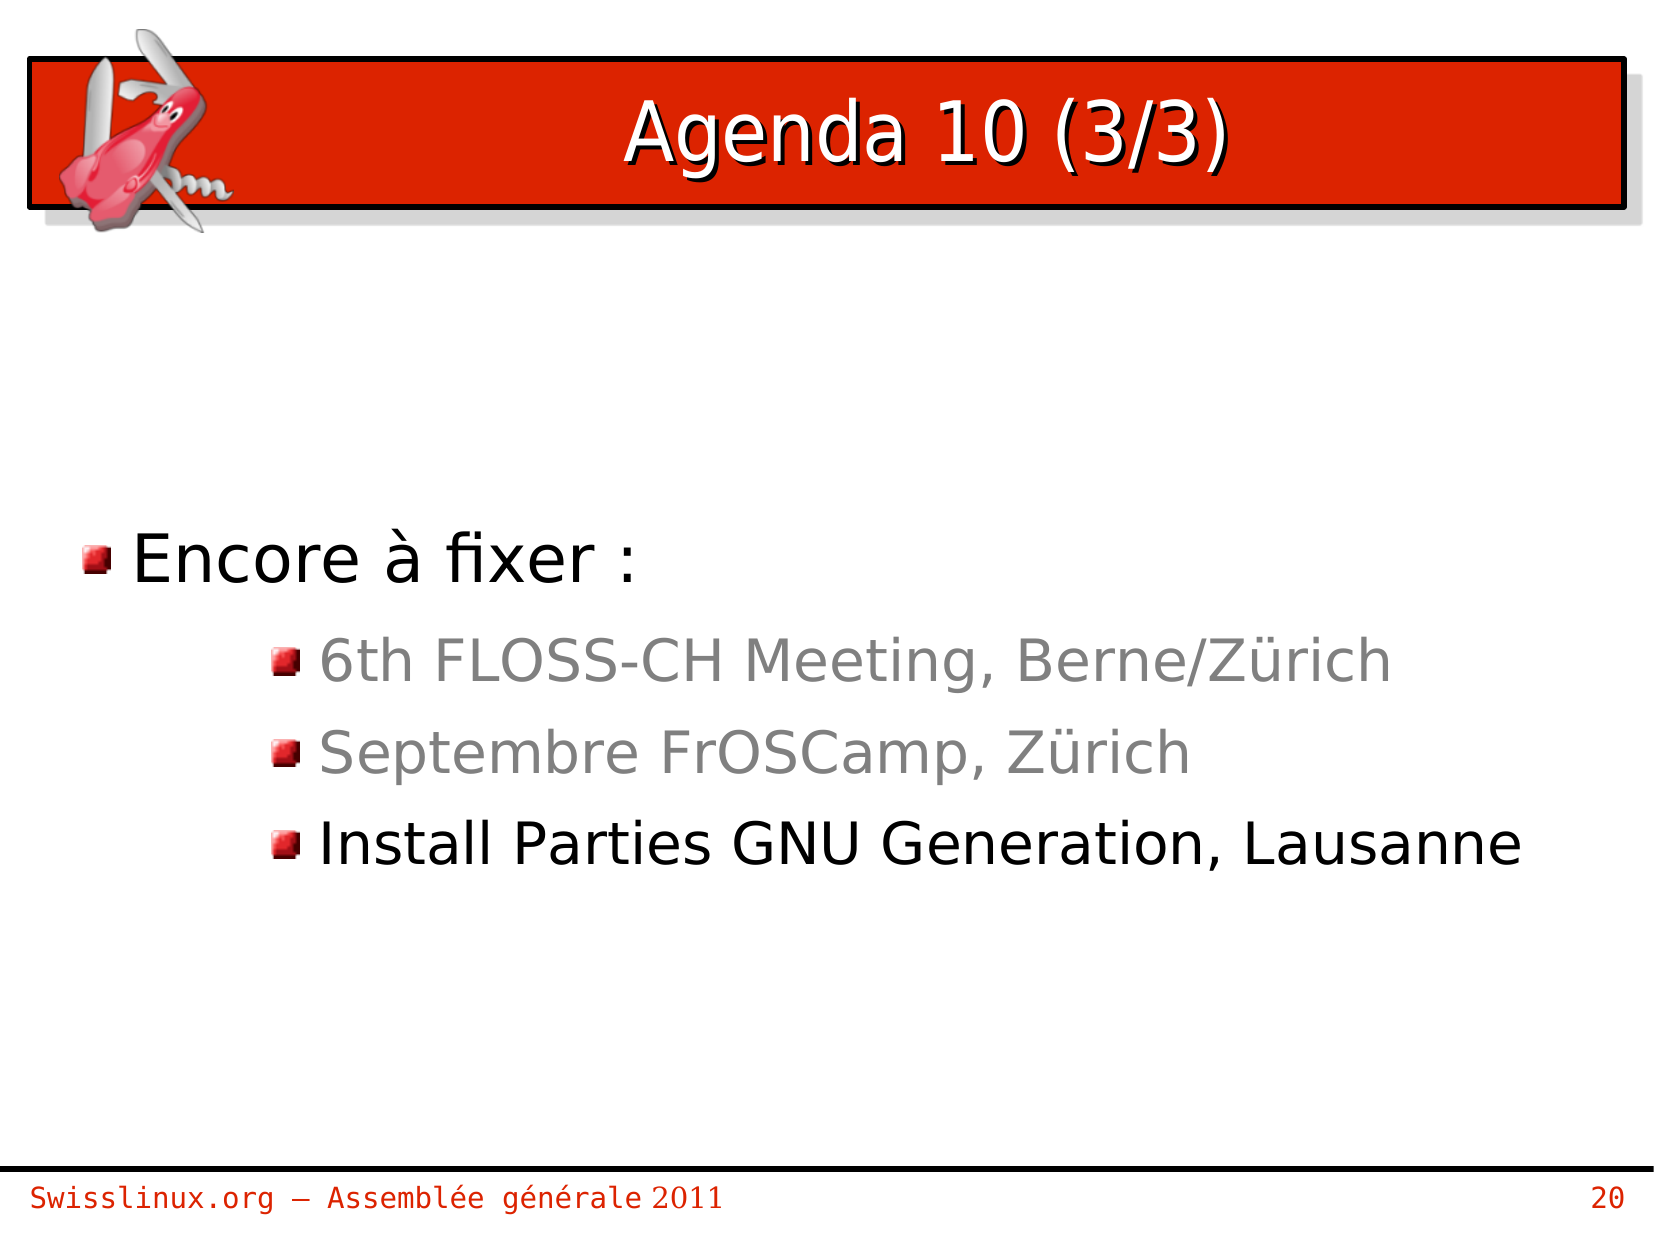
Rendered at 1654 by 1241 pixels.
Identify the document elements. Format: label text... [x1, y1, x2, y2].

list Encore à fixer : 6th FLOSS-CH Meeting, Berne/Zürich Septembre FrOSCamp, Zürich Install Parties GNU Generation, Lausanne [82, 290, 1571, 1109]
picture [59, 29, 234, 233]
title Agenda 10 (3/3) [259, 84, 1595, 182]
